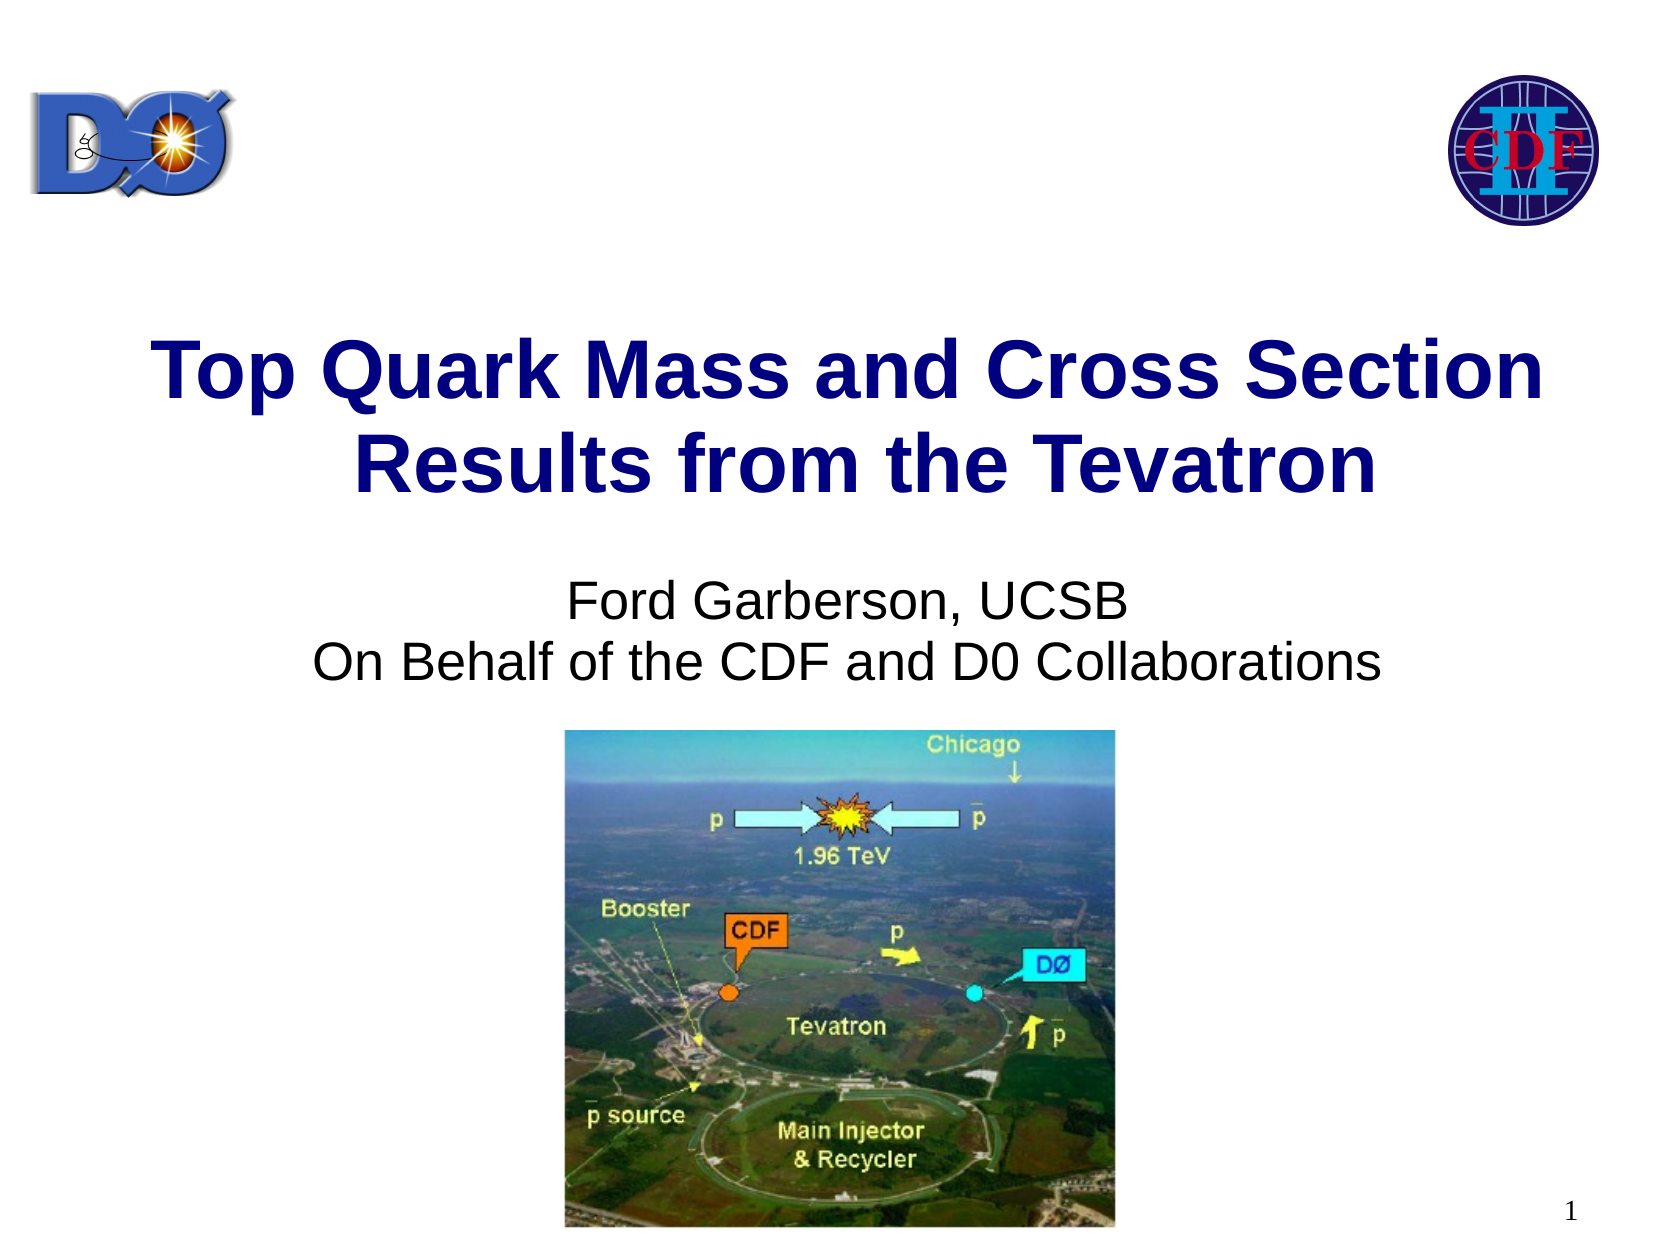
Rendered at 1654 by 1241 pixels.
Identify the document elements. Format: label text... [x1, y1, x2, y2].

picture [562, 730, 1117, 1229]
subtitle Top Quark Mass and Cross Section Results from the Tevatron Ford Garberson, UCSB On Behalf of the CDF and D0 Collaborations [86, 262, 1575, 753]
picture [26, 86, 240, 200]
picture [1448, 75, 1599, 226]
